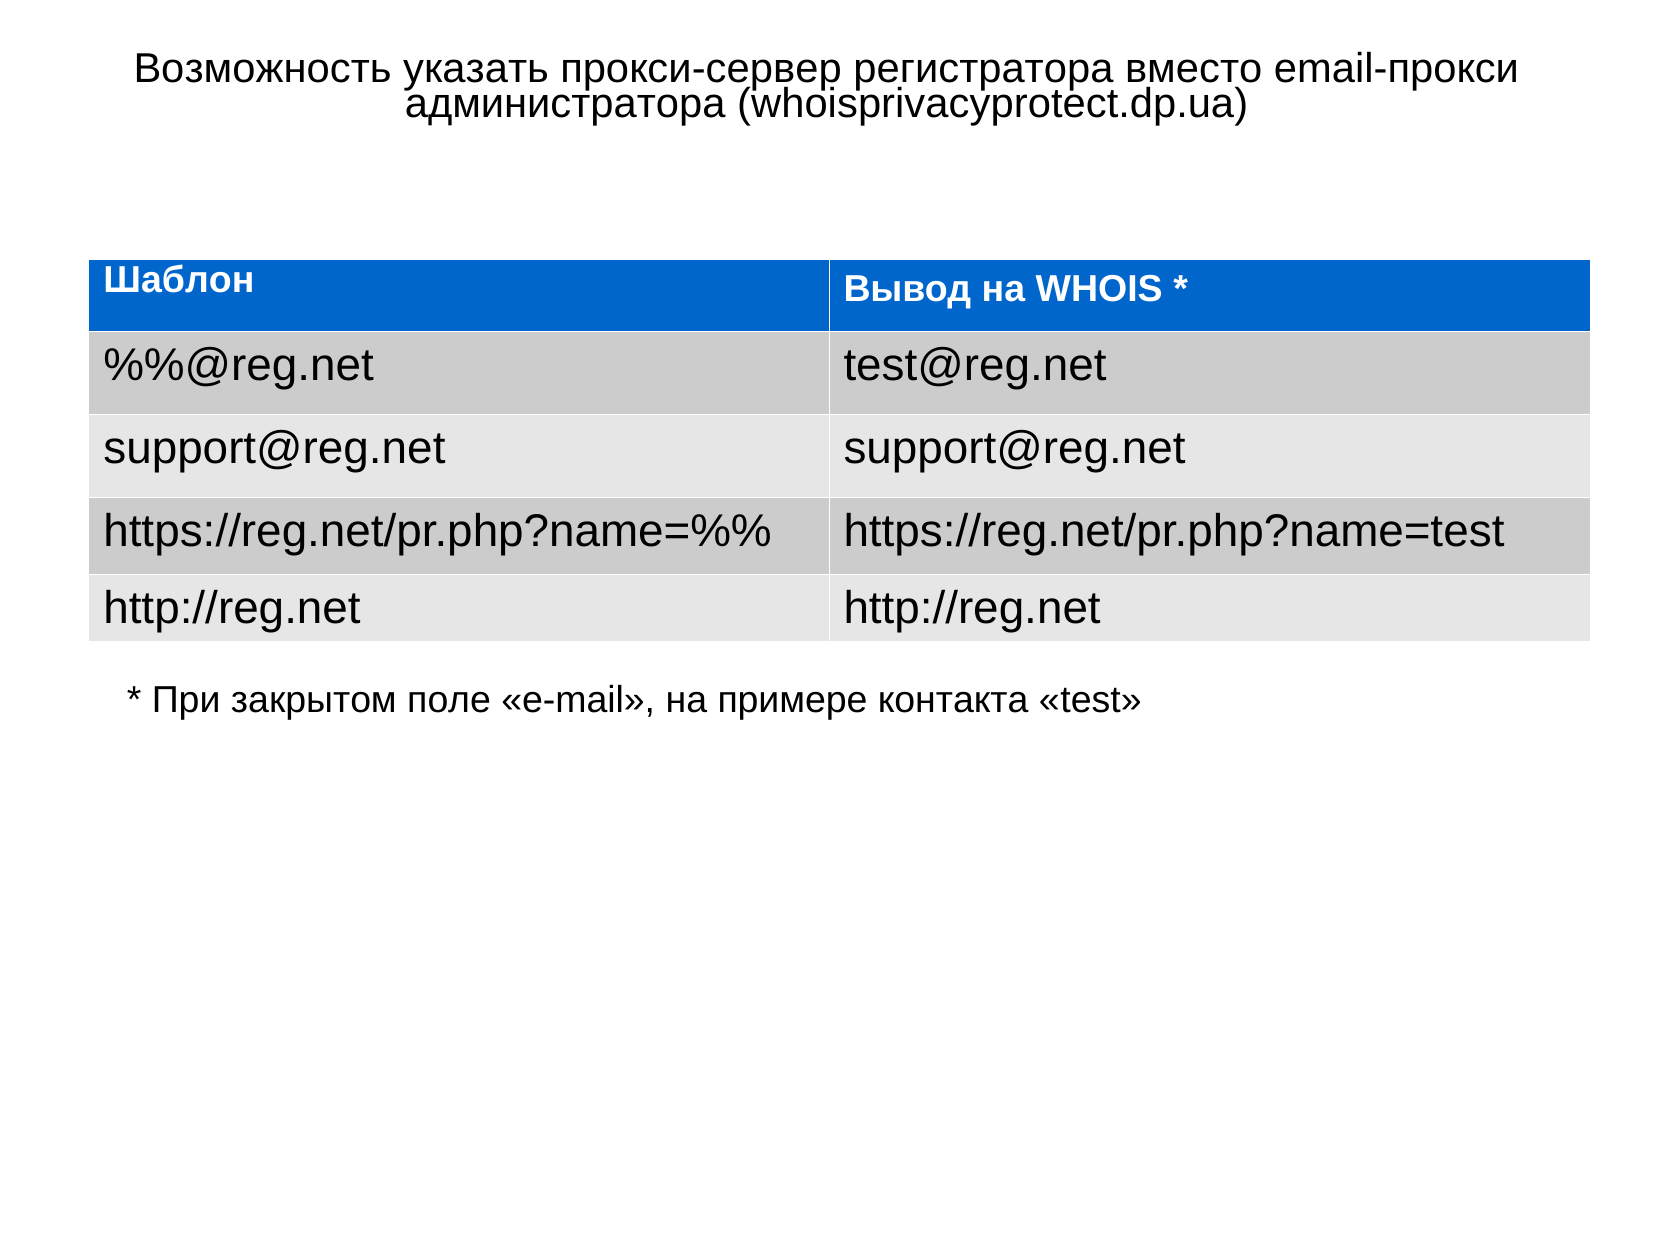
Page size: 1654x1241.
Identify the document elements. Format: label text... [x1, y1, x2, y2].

table_cell https://reg.net/pr.php?name=%% [89, 498, 829, 574]
table_cell http://reg.net [830, 575, 1590, 641]
table_cell https://reg.net/pr.php?name=test [830, 498, 1590, 574]
table_cell http://reg.net [89, 575, 829, 641]
table_cell support@reg.net [89, 415, 829, 497]
table_header Вывод на WHOIS * [830, 260, 1590, 331]
table_cell support@reg.net [830, 415, 1590, 497]
table_cell %%@reg.net [89, 332, 829, 414]
title Возможность указать прокси-сервер регистратора вместо email-прокси администратора (whoisprivacyprotect.dp.ua) [82, 36, 1571, 142]
table_cell test@reg.net [830, 332, 1590, 414]
text_box * При закрытом поле «e-mail», на примере контакта «test» [112, 679, 1493, 736]
table_header Шаблон [89, 260, 829, 331]
